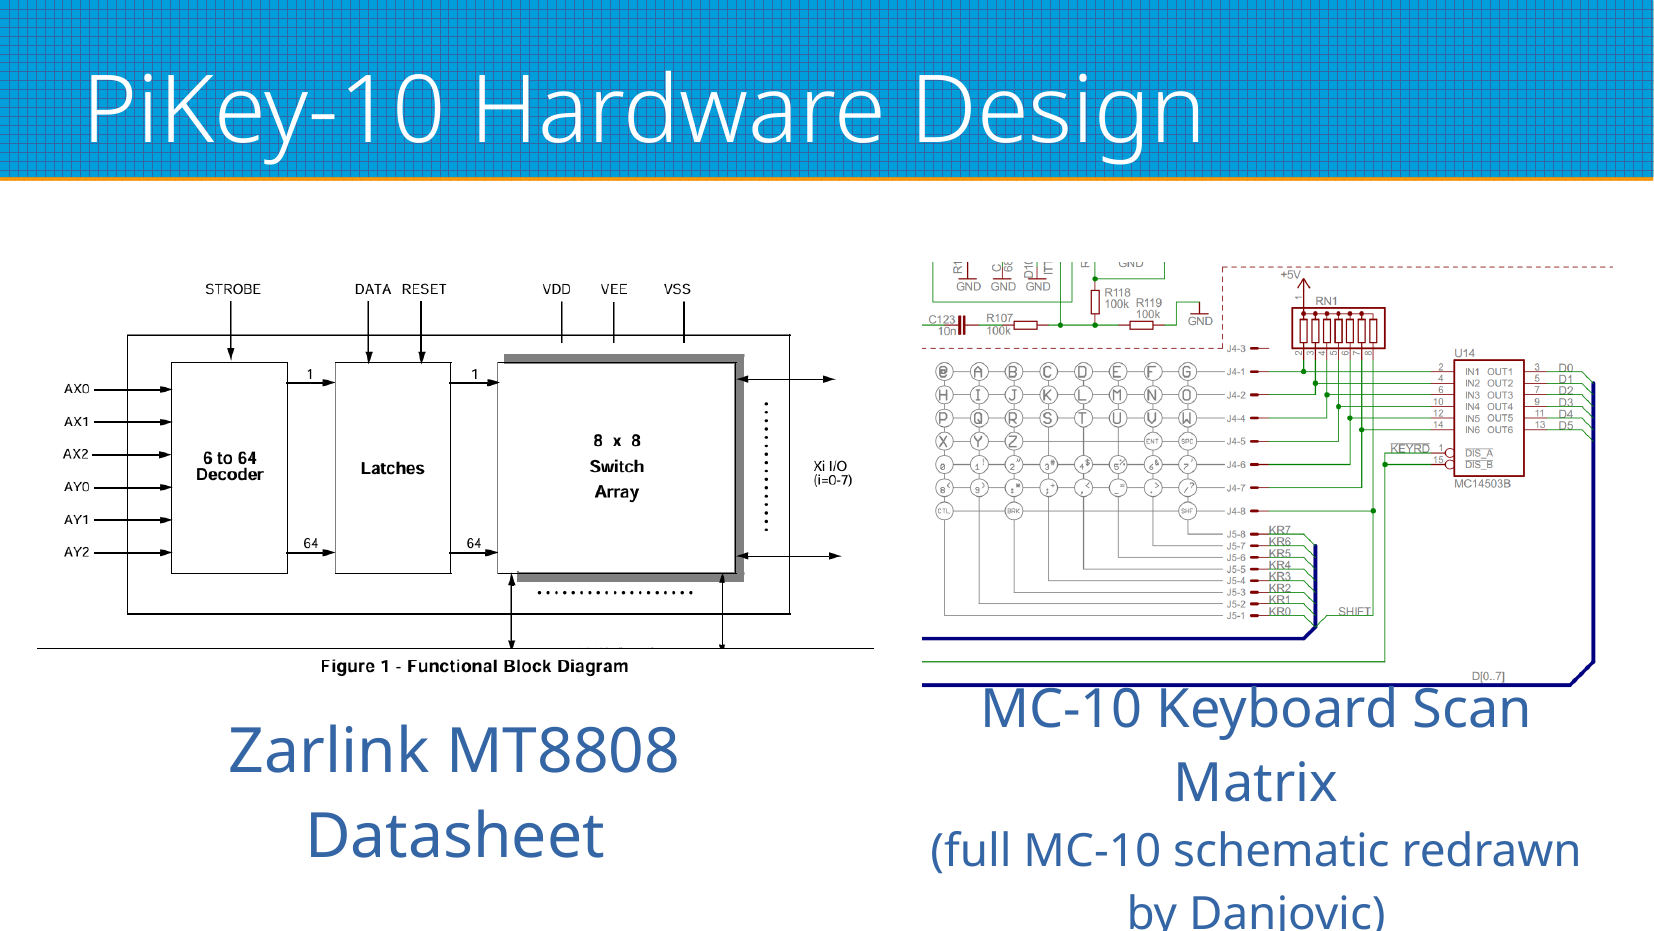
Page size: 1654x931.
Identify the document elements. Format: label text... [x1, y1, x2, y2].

picture [37, 236, 874, 687]
text_box Zarlink MT8808 Datasheet [136, 712, 774, 870]
title PiKey-10 Hardware Design [82, 14, 1571, 171]
picture [922, 262, 1613, 680]
text_box MC-10 Keyboard Scan Matrix (full MC-10 schematic redrawn by Danjovic) [900, 680, 1613, 931]
